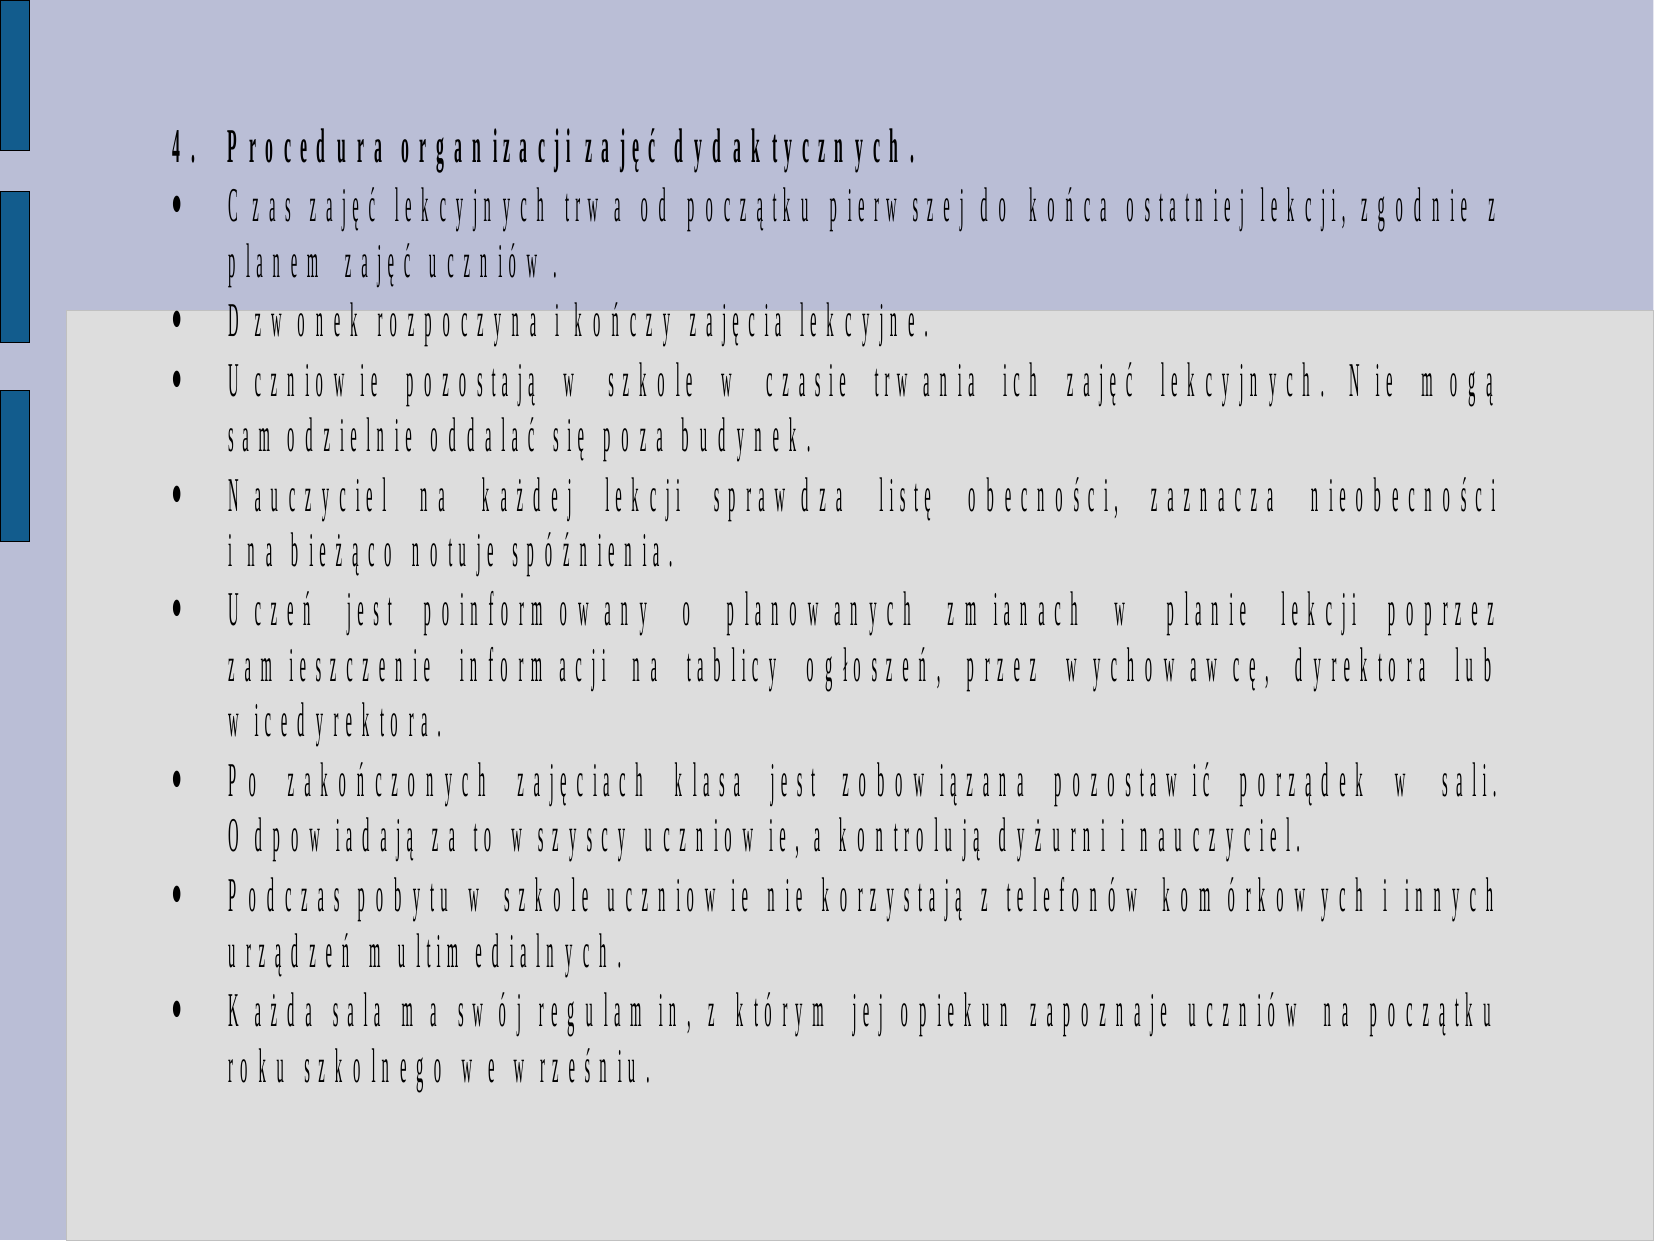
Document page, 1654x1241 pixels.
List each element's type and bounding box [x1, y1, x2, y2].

picture [118, 118, 1506, 1093]
